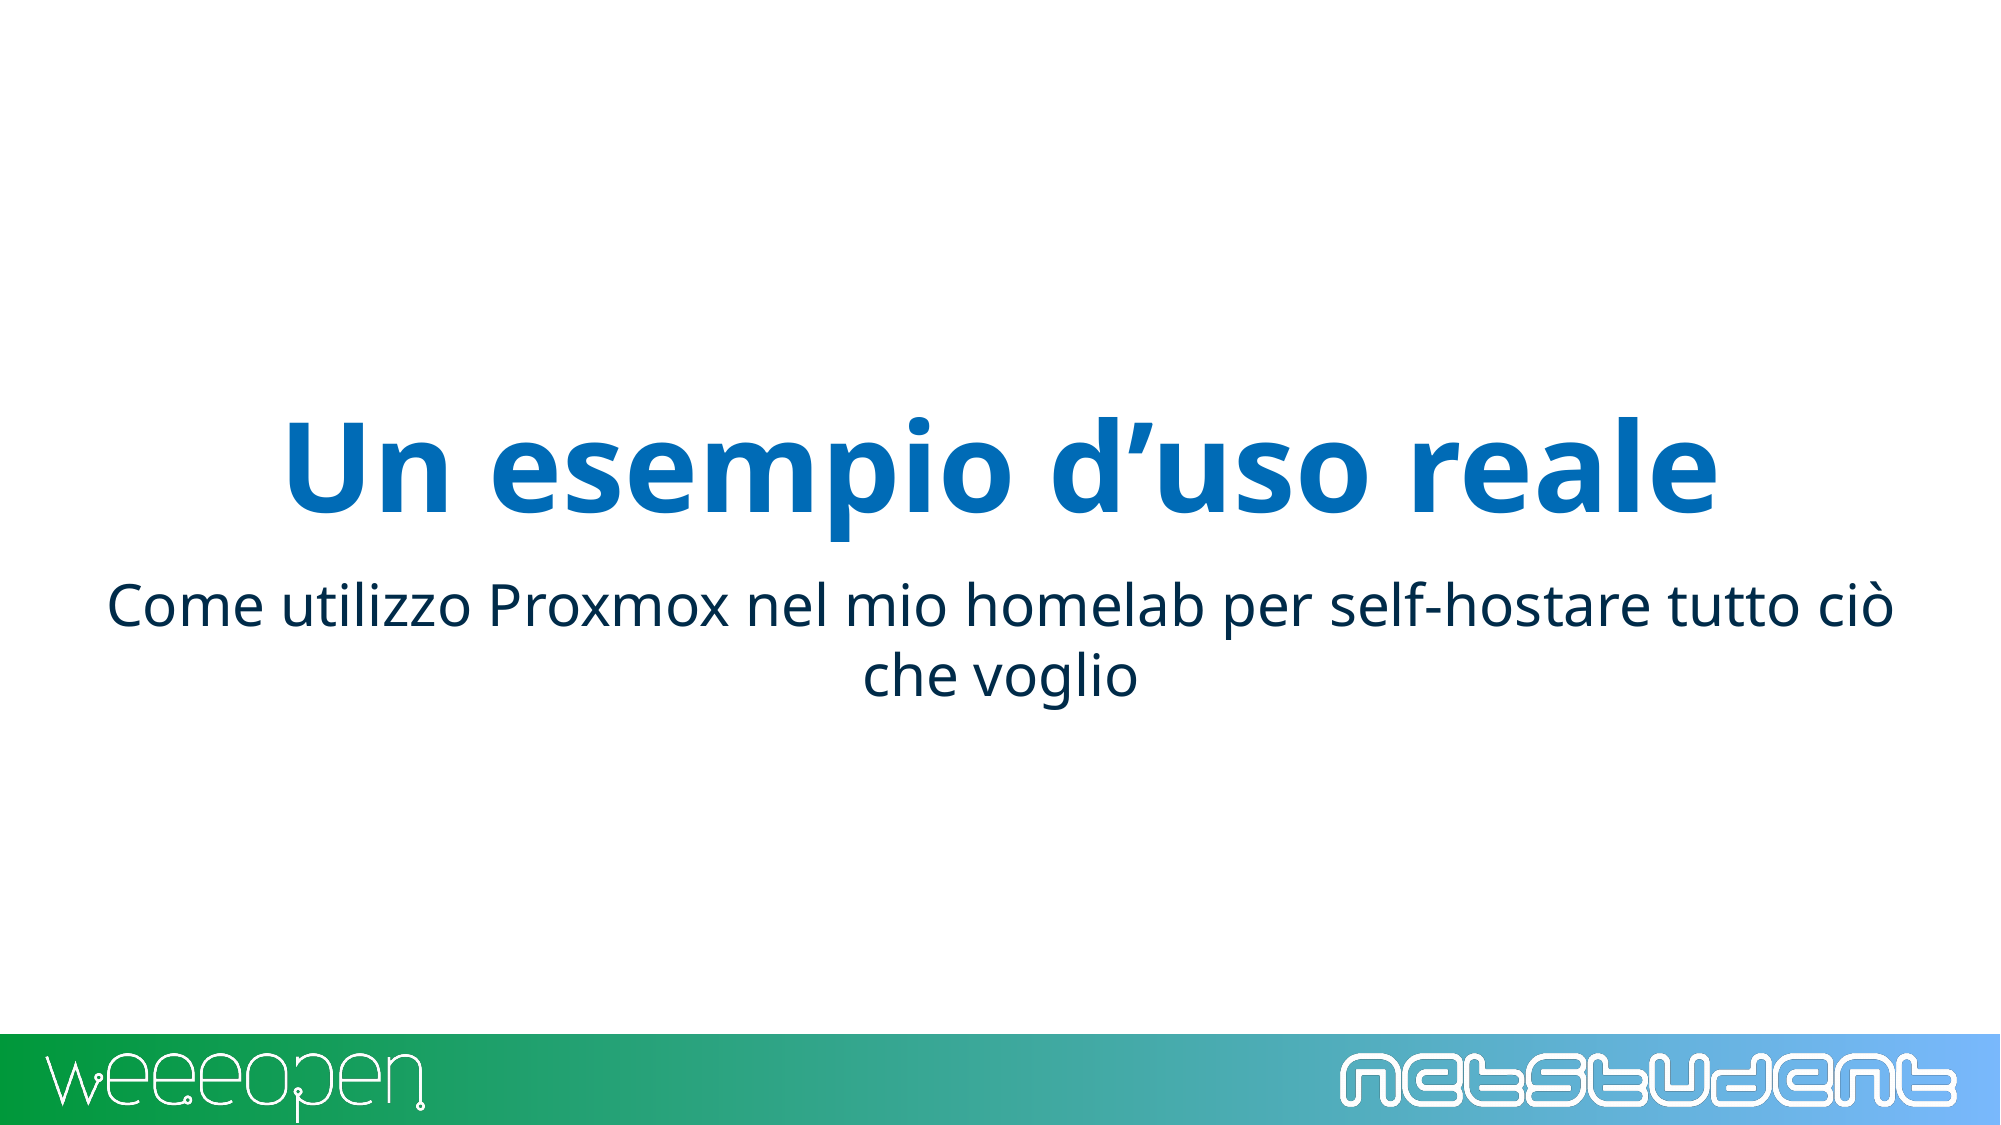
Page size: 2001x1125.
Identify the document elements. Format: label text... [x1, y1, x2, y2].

picture [45, 1053, 425, 1123]
list Come utilizzo Proxmox nel mio homelab per self-hostare tutto ciò che voglio [43, 561, 1959, 953]
picture [1340, 1053, 1957, 1107]
title Un esempio d’uso reale [43, 0, 1959, 561]
